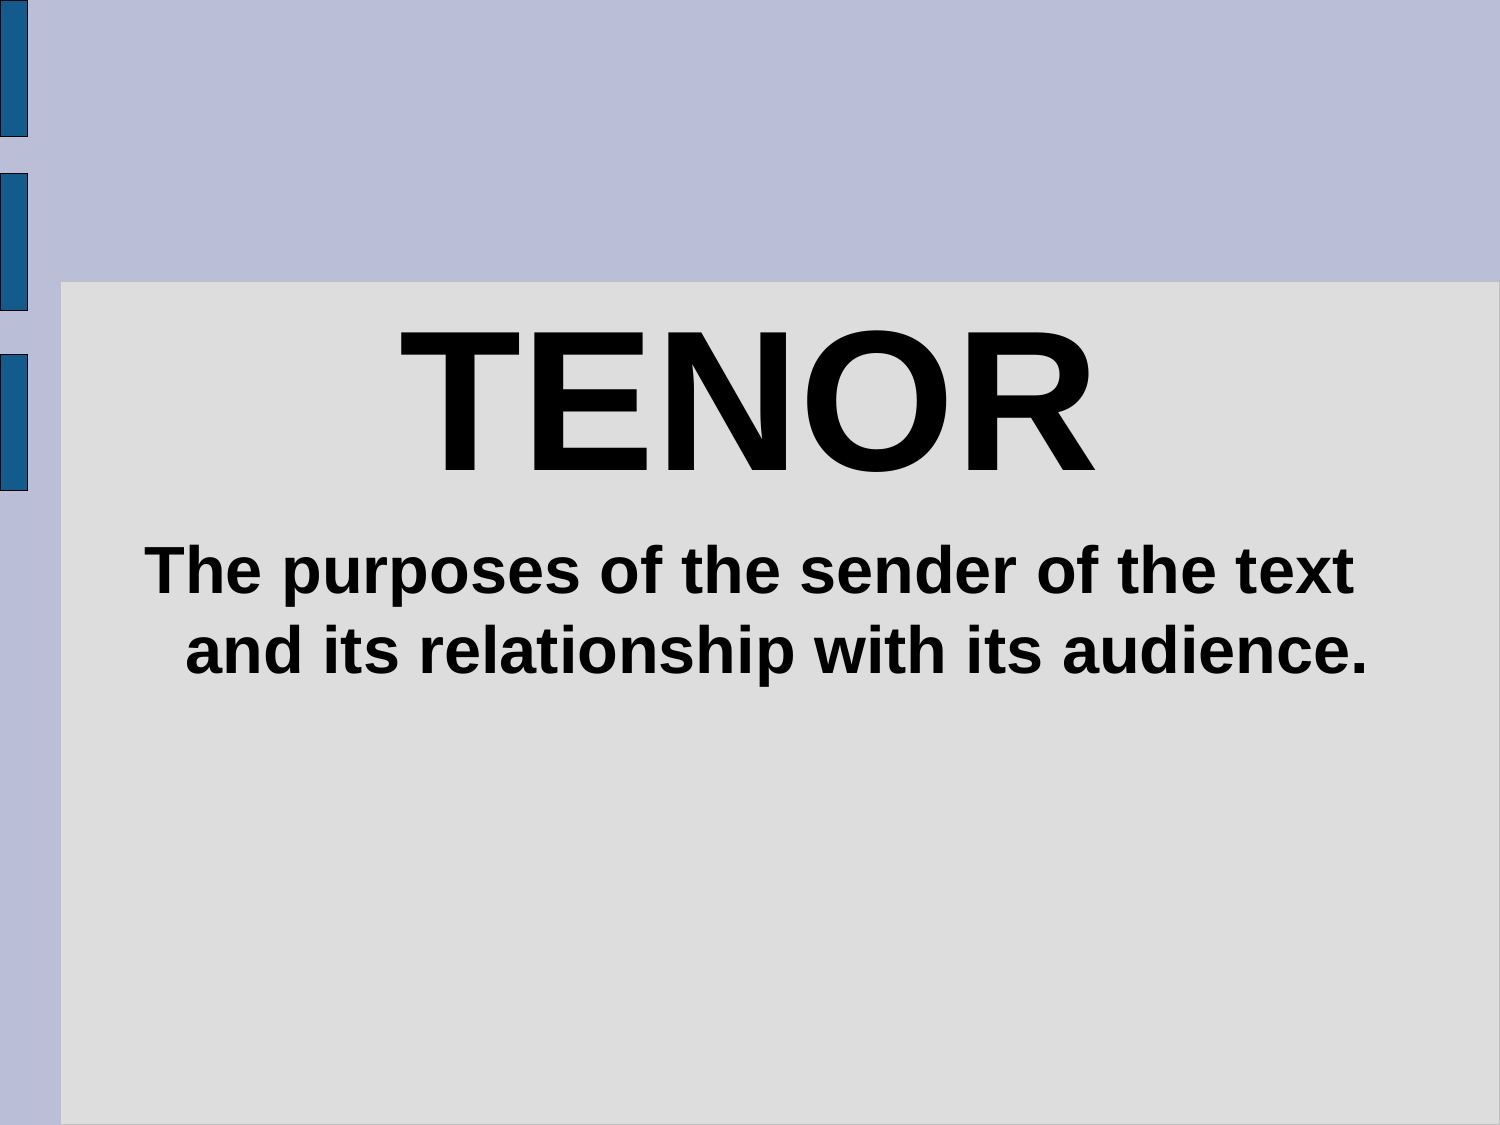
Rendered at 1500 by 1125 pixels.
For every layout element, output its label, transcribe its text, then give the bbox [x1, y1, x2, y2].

list TENOR The purposes of the sender of the text and its relationship with its audience. [75, 262, 1426, 1006]
